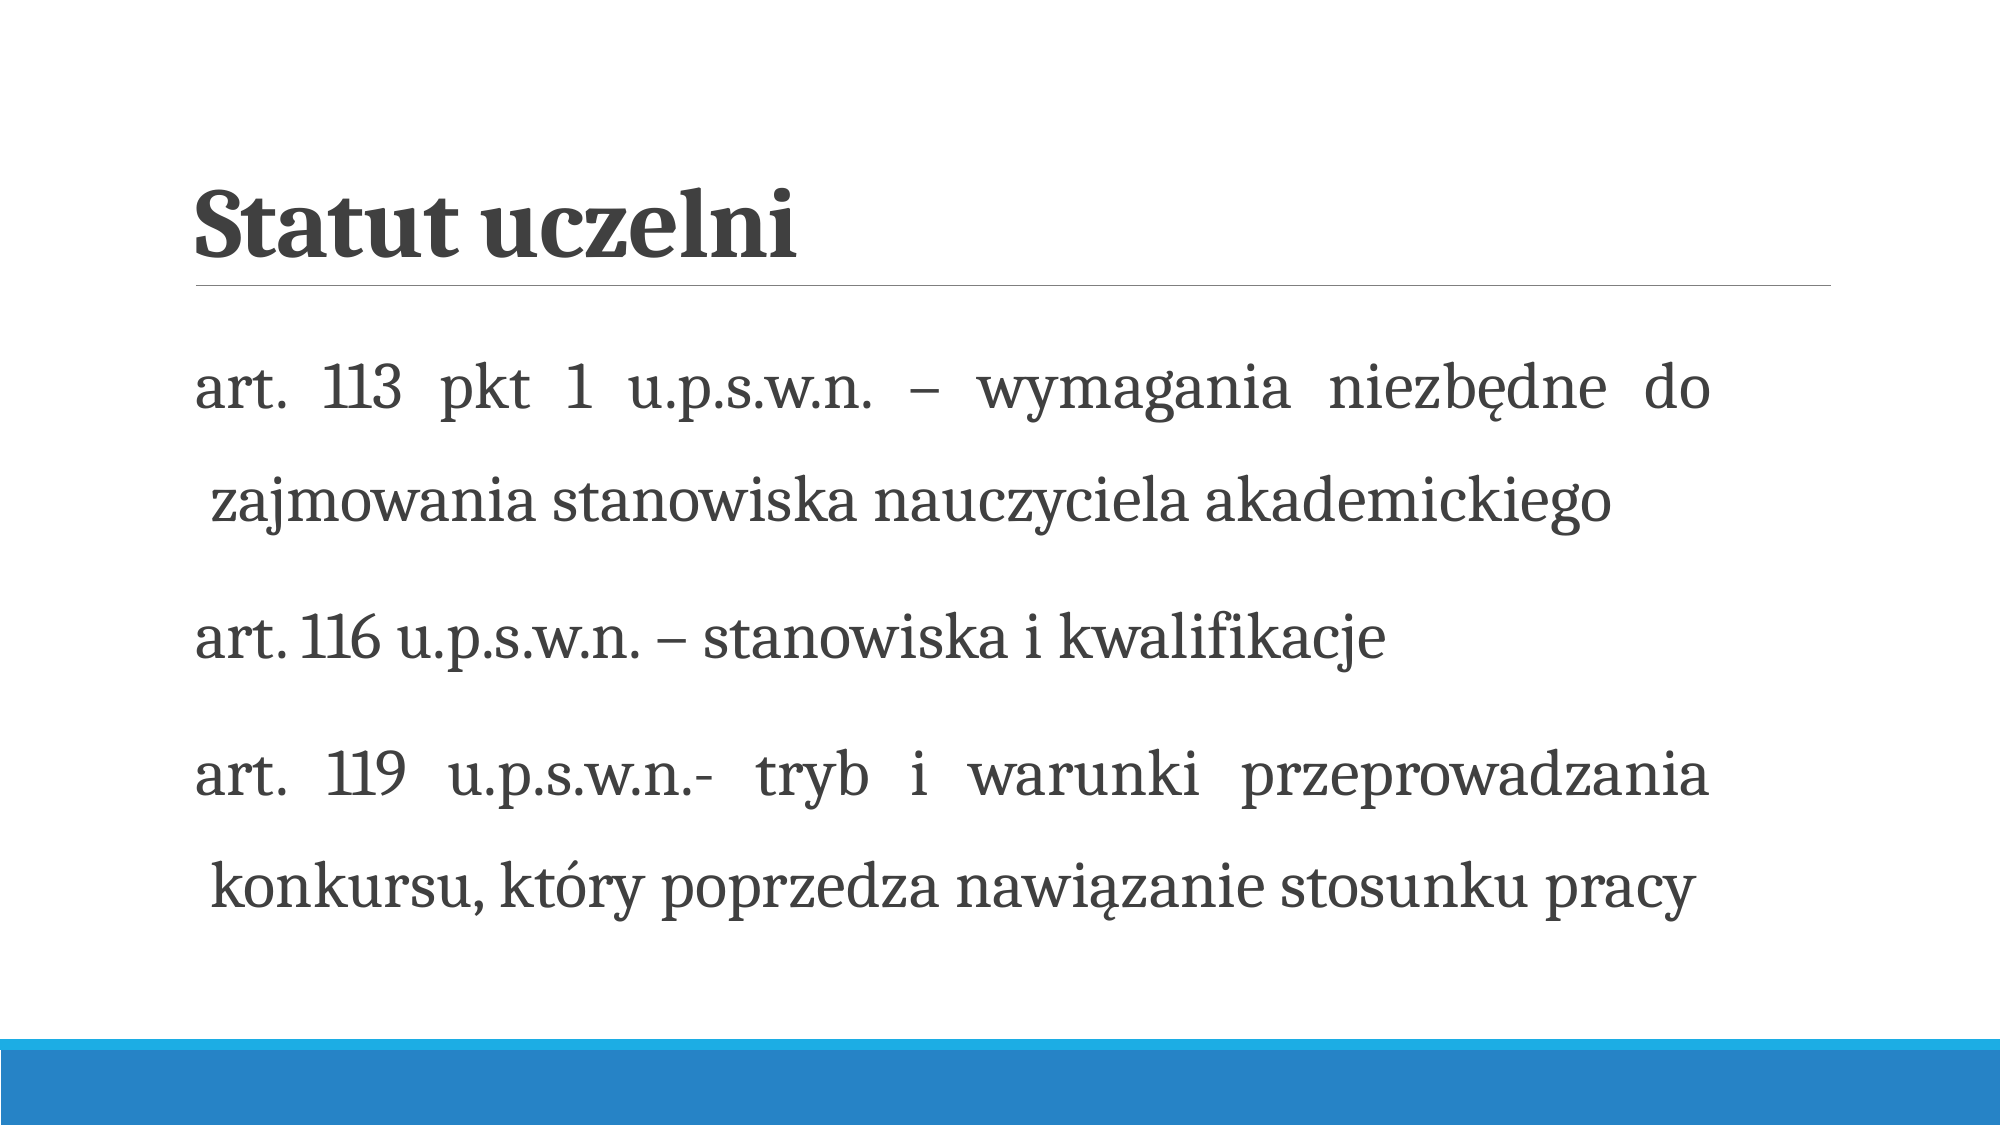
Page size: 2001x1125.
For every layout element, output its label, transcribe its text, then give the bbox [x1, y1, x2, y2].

list art. 113 pkt 1 u.p.s.w.n. – wymagania niezbędne do zajmowania stanowiska nauczyciela akademickiego art. 116 u.p.s.w.n. – stanowiska i kwalifikacje art. 119 u.p.s.w.n.- tryb i warunki przeprowadzania konkursu, który poprzedza nawiązanie stosunku pracy [180, 302, 1831, 963]
title Statut uczelni [180, 47, 1831, 286]
